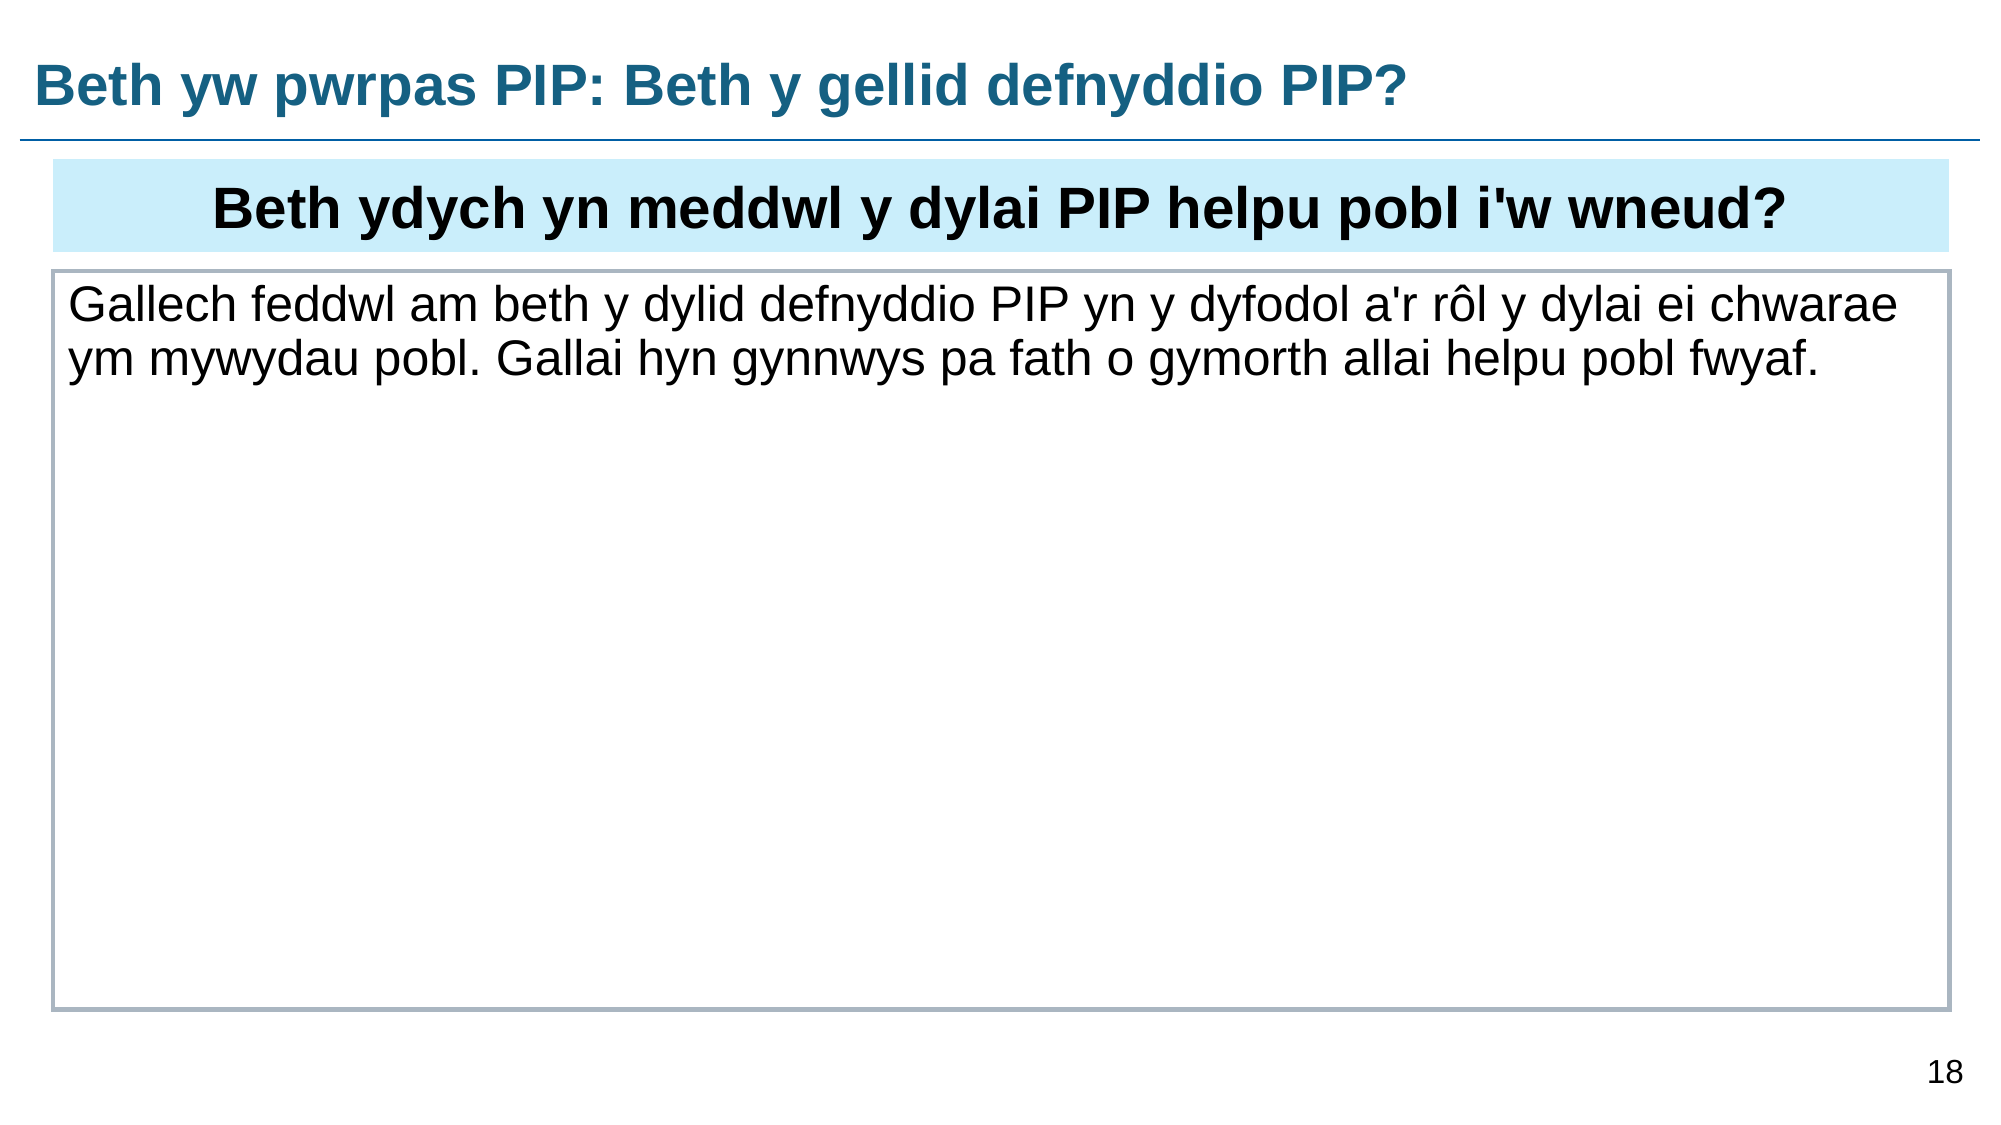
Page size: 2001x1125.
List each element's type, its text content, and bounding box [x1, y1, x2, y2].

title Beth yw pwrpas PIP: Beth y gellid defnyddio PIP? [19, 47, 1981, 141]
text_box Beth ydych yn meddwl y dylai PIP helpu pobl i'w wneud? [53, 159, 1949, 252]
text_box Gallech feddwl am beth y dylid defnyddio PIP yn y dyfodol a'r rôl y dylai ei chwarae ym mywydau pobl. Gallai hyn gynnwys pa fath o gymorth allai helpu pobl fwyaf. [53, 270, 1950, 1010]
text_box 18 [1911, 1042, 1983, 1103]
